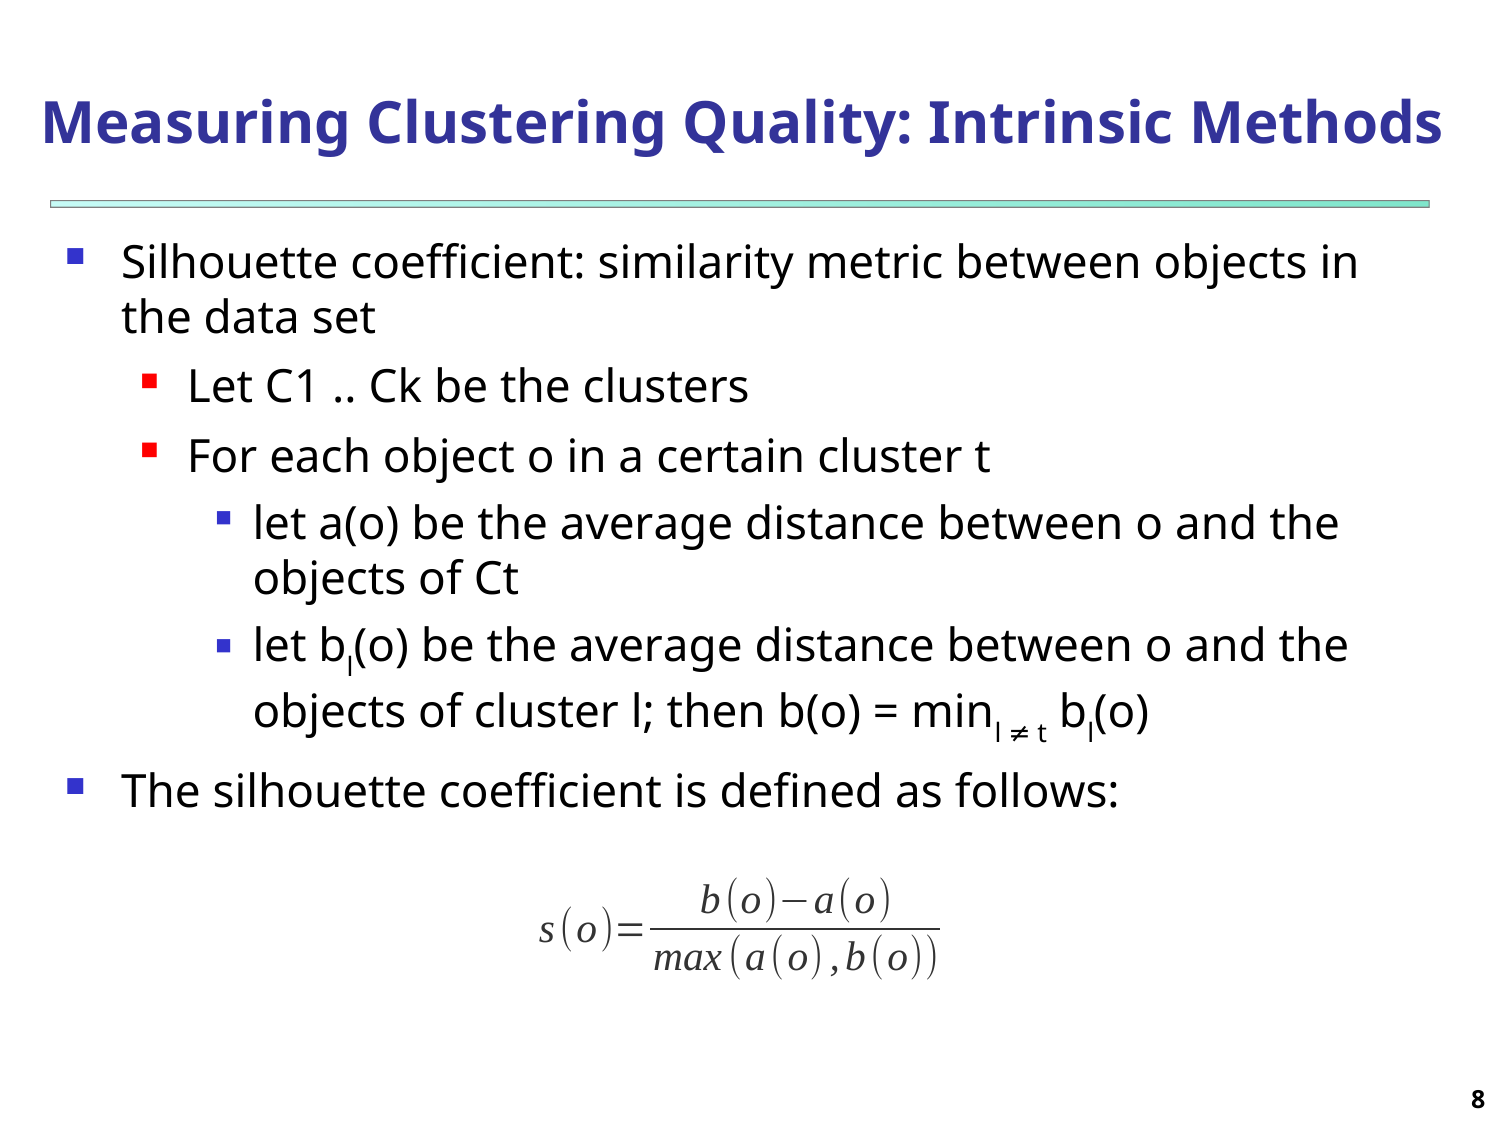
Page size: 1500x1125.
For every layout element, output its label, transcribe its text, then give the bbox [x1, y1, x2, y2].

text_box <number> [1187, 1062, 1500, 1125]
chart [531, 876, 948, 983]
list Silhouette coefficient: similarity metric between objects in the data set Let C1 .. Ck be the clusters For each object o in a certain cluster t let a(o) be the average distance between o and the objects of Ct let bl(o) be the average distance between o and the objects of cluster l; then b(o) = minl ≠ t bl(o) The silhouette coefficient is defined as follows: [49, 224, 1438, 1063]
title Measuring Clustering Quality: Intrinsic Methods [0, 7, 1500, 163]
